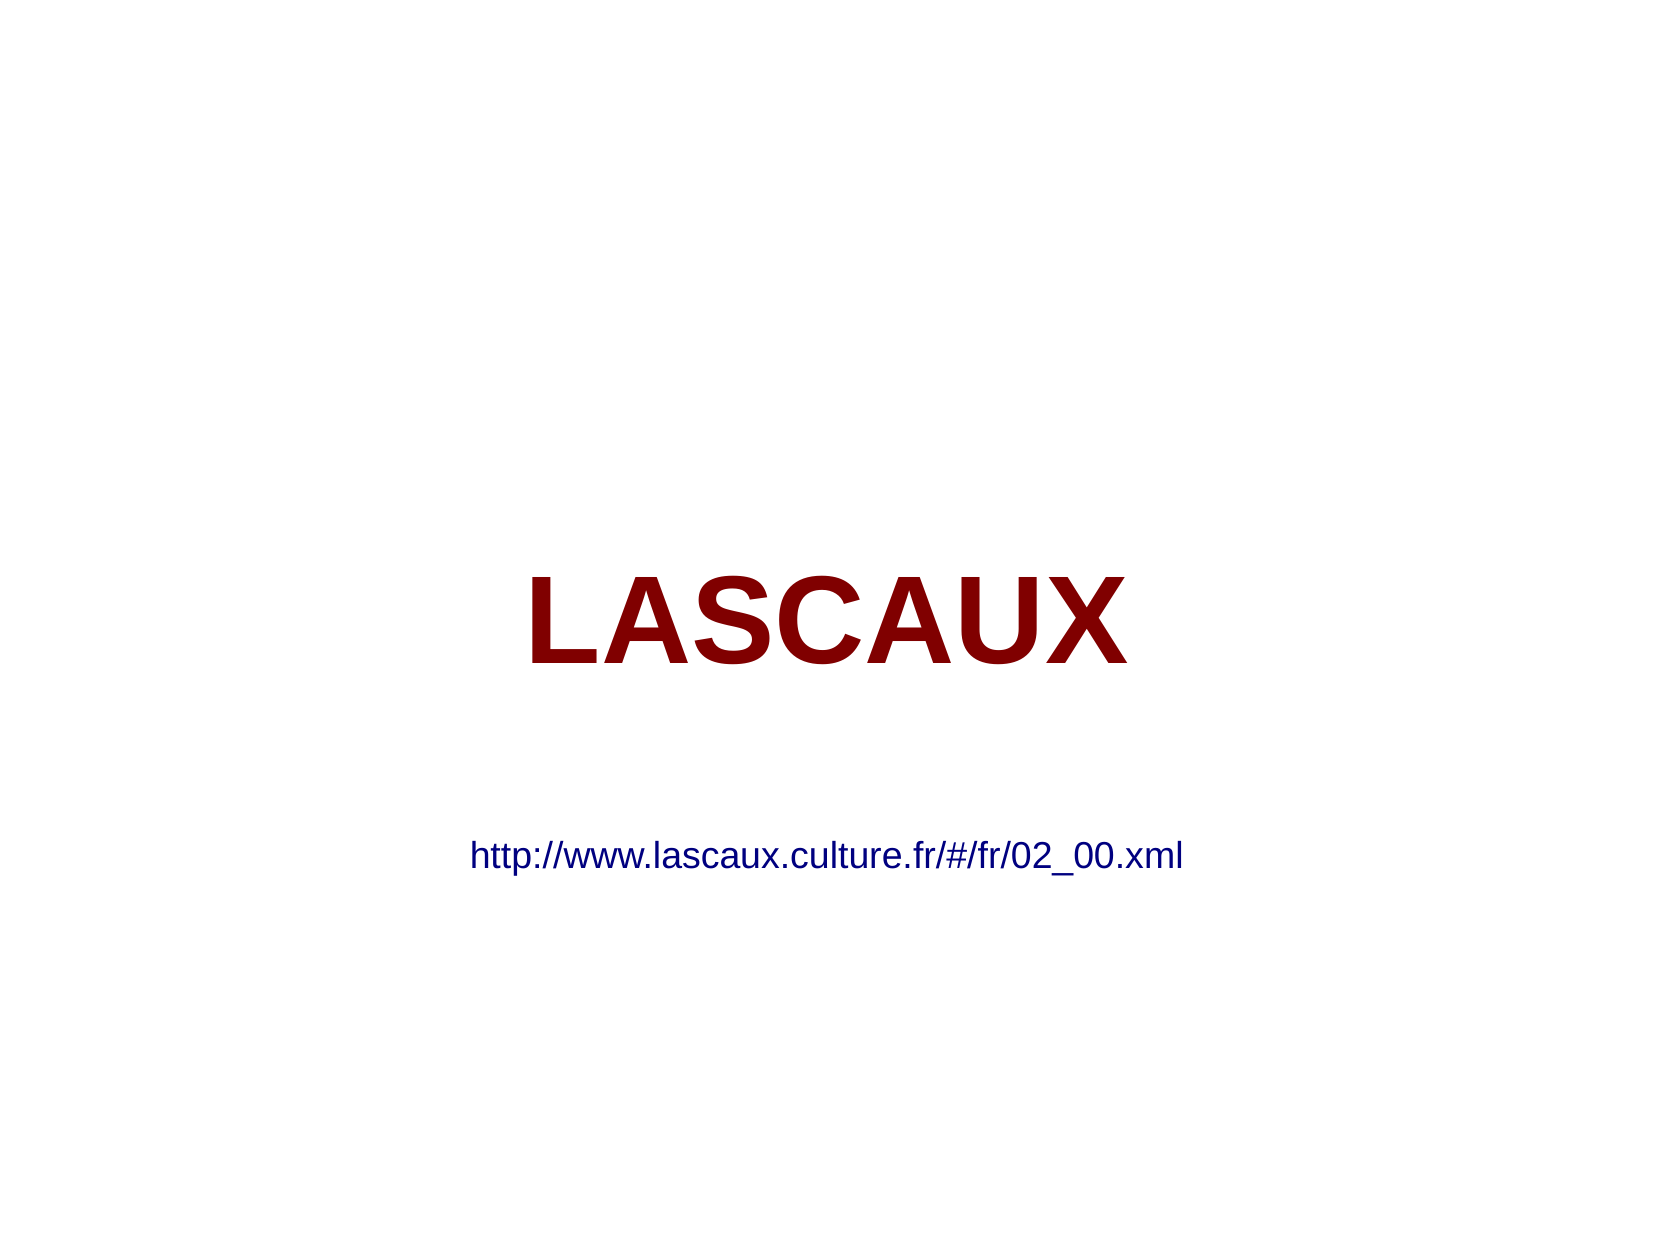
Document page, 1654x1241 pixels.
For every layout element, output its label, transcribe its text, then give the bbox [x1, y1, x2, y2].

text_box LASCAUX [177, 542, 1477, 698]
text_box http://www.lascaux.culture.fr/#/fr/02_00.xml [375, 826, 1279, 898]
